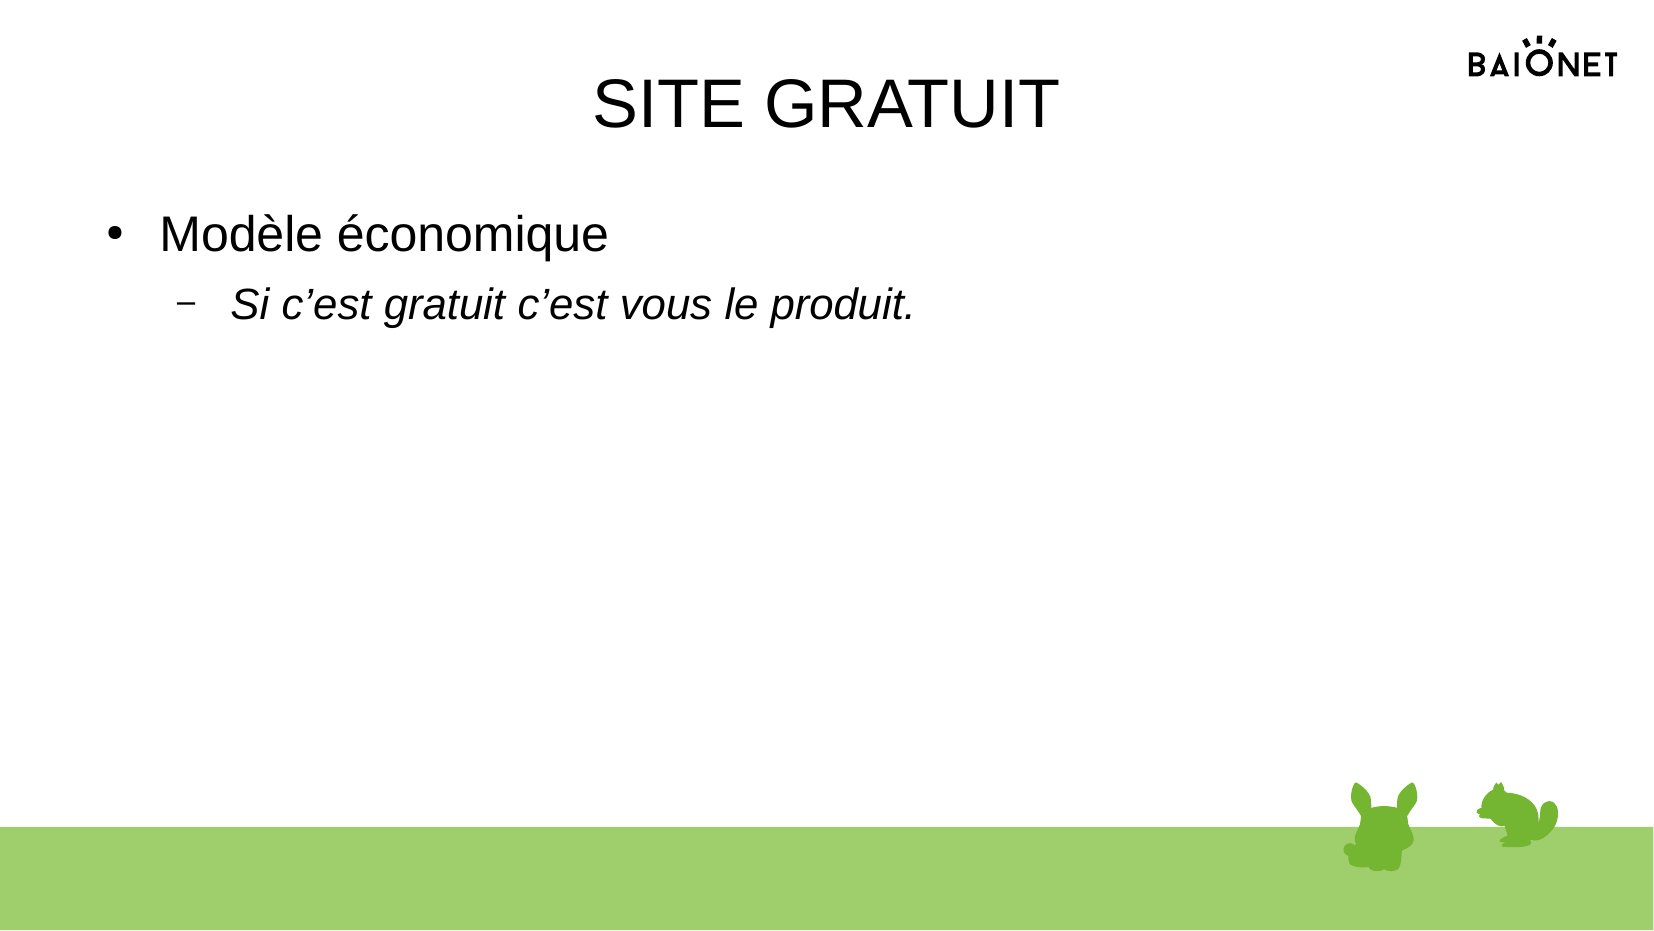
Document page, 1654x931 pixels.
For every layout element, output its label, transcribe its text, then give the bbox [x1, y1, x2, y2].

list Modèle économique Si c’est gratuit c’est vous le produit. [88, 206, 1565, 739]
title SITE GRATUIT [88, 29, 1565, 178]
picture [1461, 29, 1625, 82]
